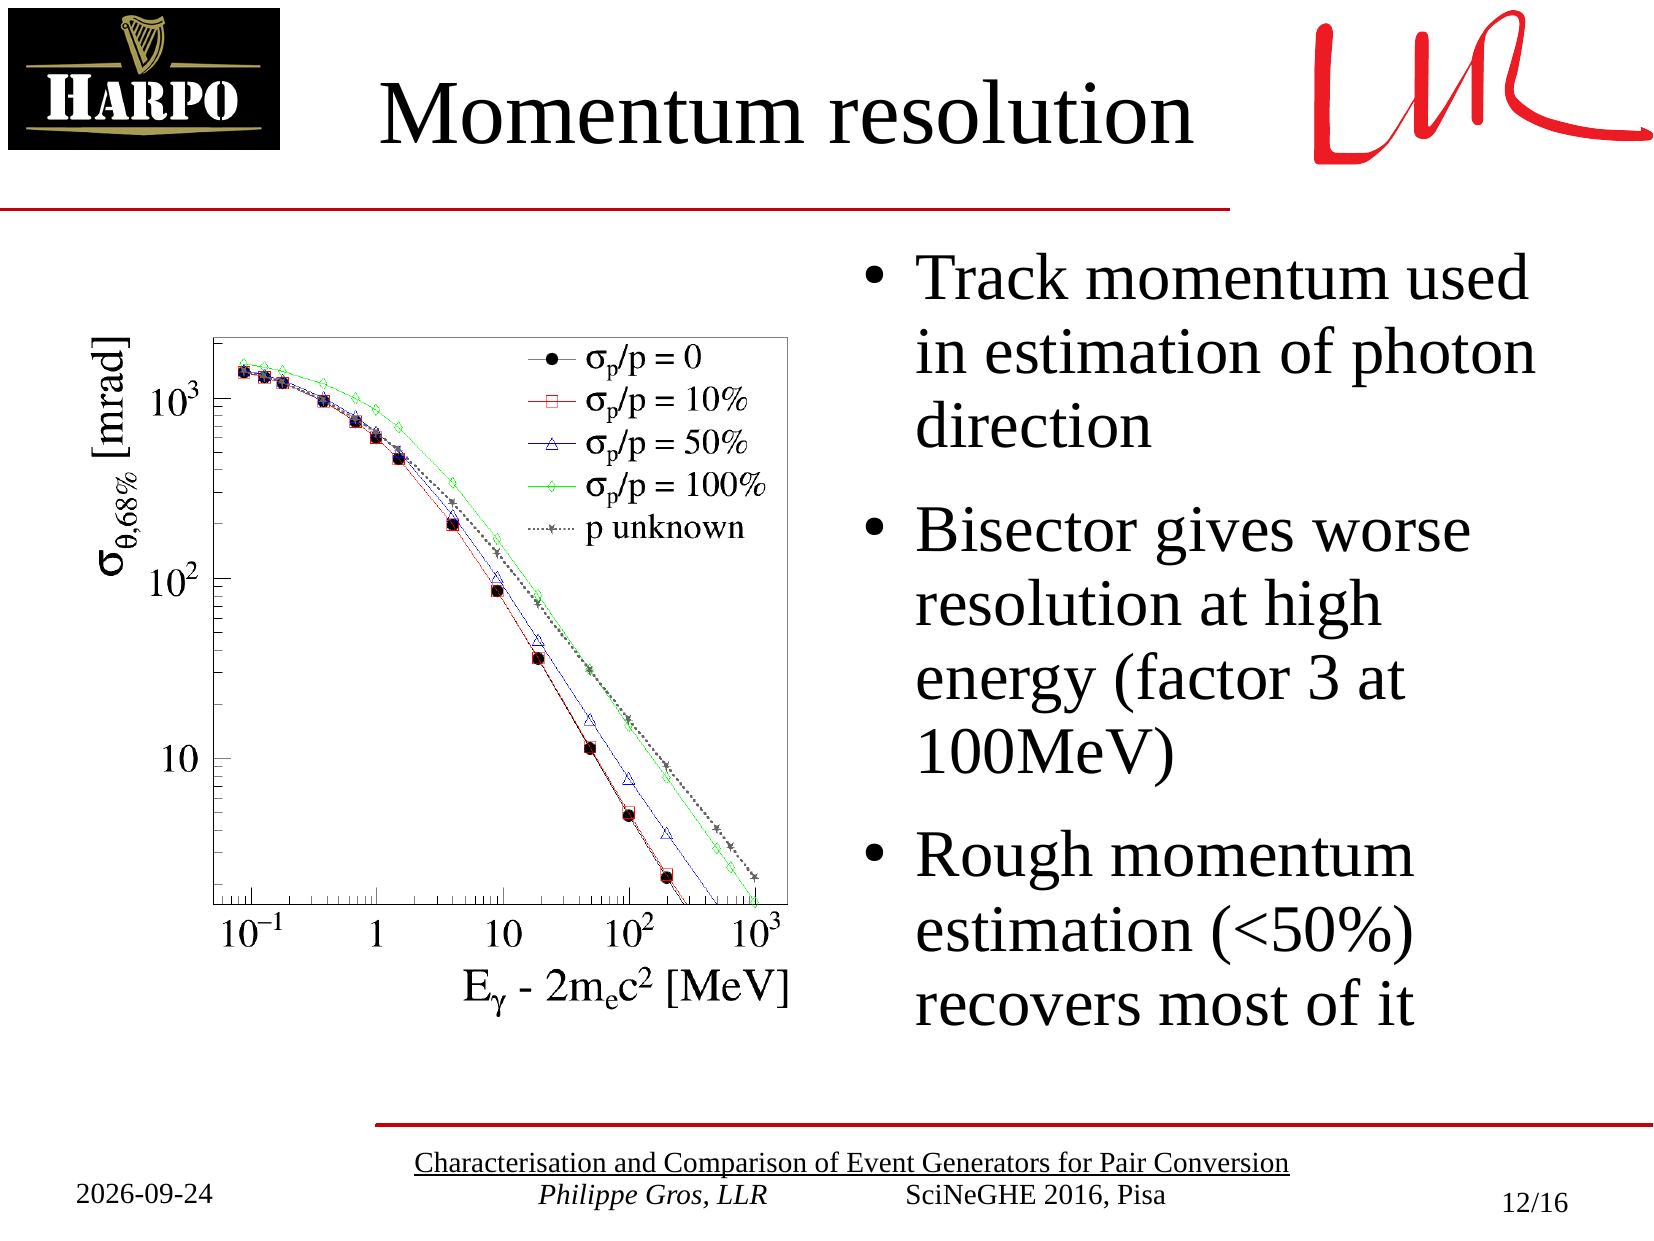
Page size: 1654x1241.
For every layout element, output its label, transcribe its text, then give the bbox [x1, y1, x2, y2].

list Track momentum used in estimation of photon direction Bisector gives worse resolution at high energy (factor 3 at 100MeV) Rough momentum estimation (<50%) recovers most of it [844, 239, 1571, 1102]
picture [82, 316, 809, 1025]
picture [1314, 10, 1653, 165]
picture [8, 8, 280, 150]
title Momentum resolution [284, 14, 1290, 210]
